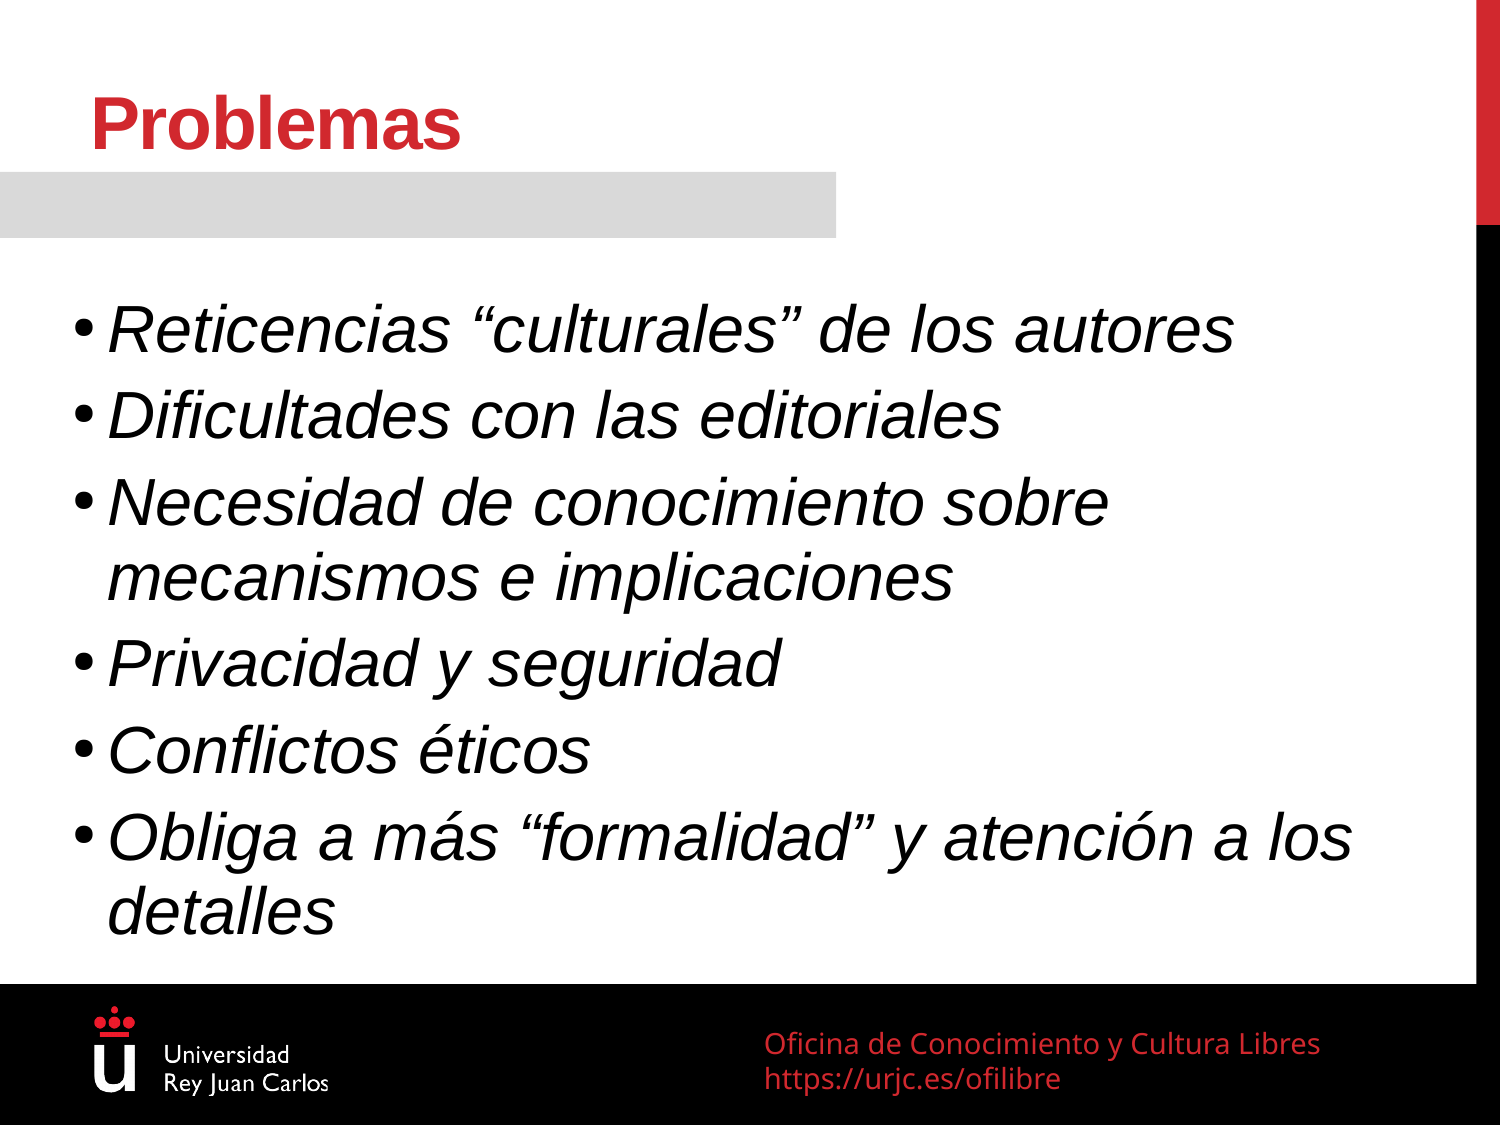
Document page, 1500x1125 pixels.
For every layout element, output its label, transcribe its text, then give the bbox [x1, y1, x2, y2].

title [75, 172, 1026, 250]
picture [94, 1006, 328, 1096]
text_box Problemas [0, 24, 1326, 172]
text_box Oficina de Conocimiento y Cultura Libres https://urjc.es/ofilibre [748, 1017, 1500, 1125]
text_box [0, 171, 837, 238]
text_box Reticencias “culturales” de los autores Dificultades con las editoriales Necesidad de conocimiento sobre mecanismos e implicaciones Privacidad y seguridad Conflictos éticos Obliga a más “formalidad” y atención a los detalles [57, 284, 1390, 957]
text_box [0, 984, 1500, 1125]
